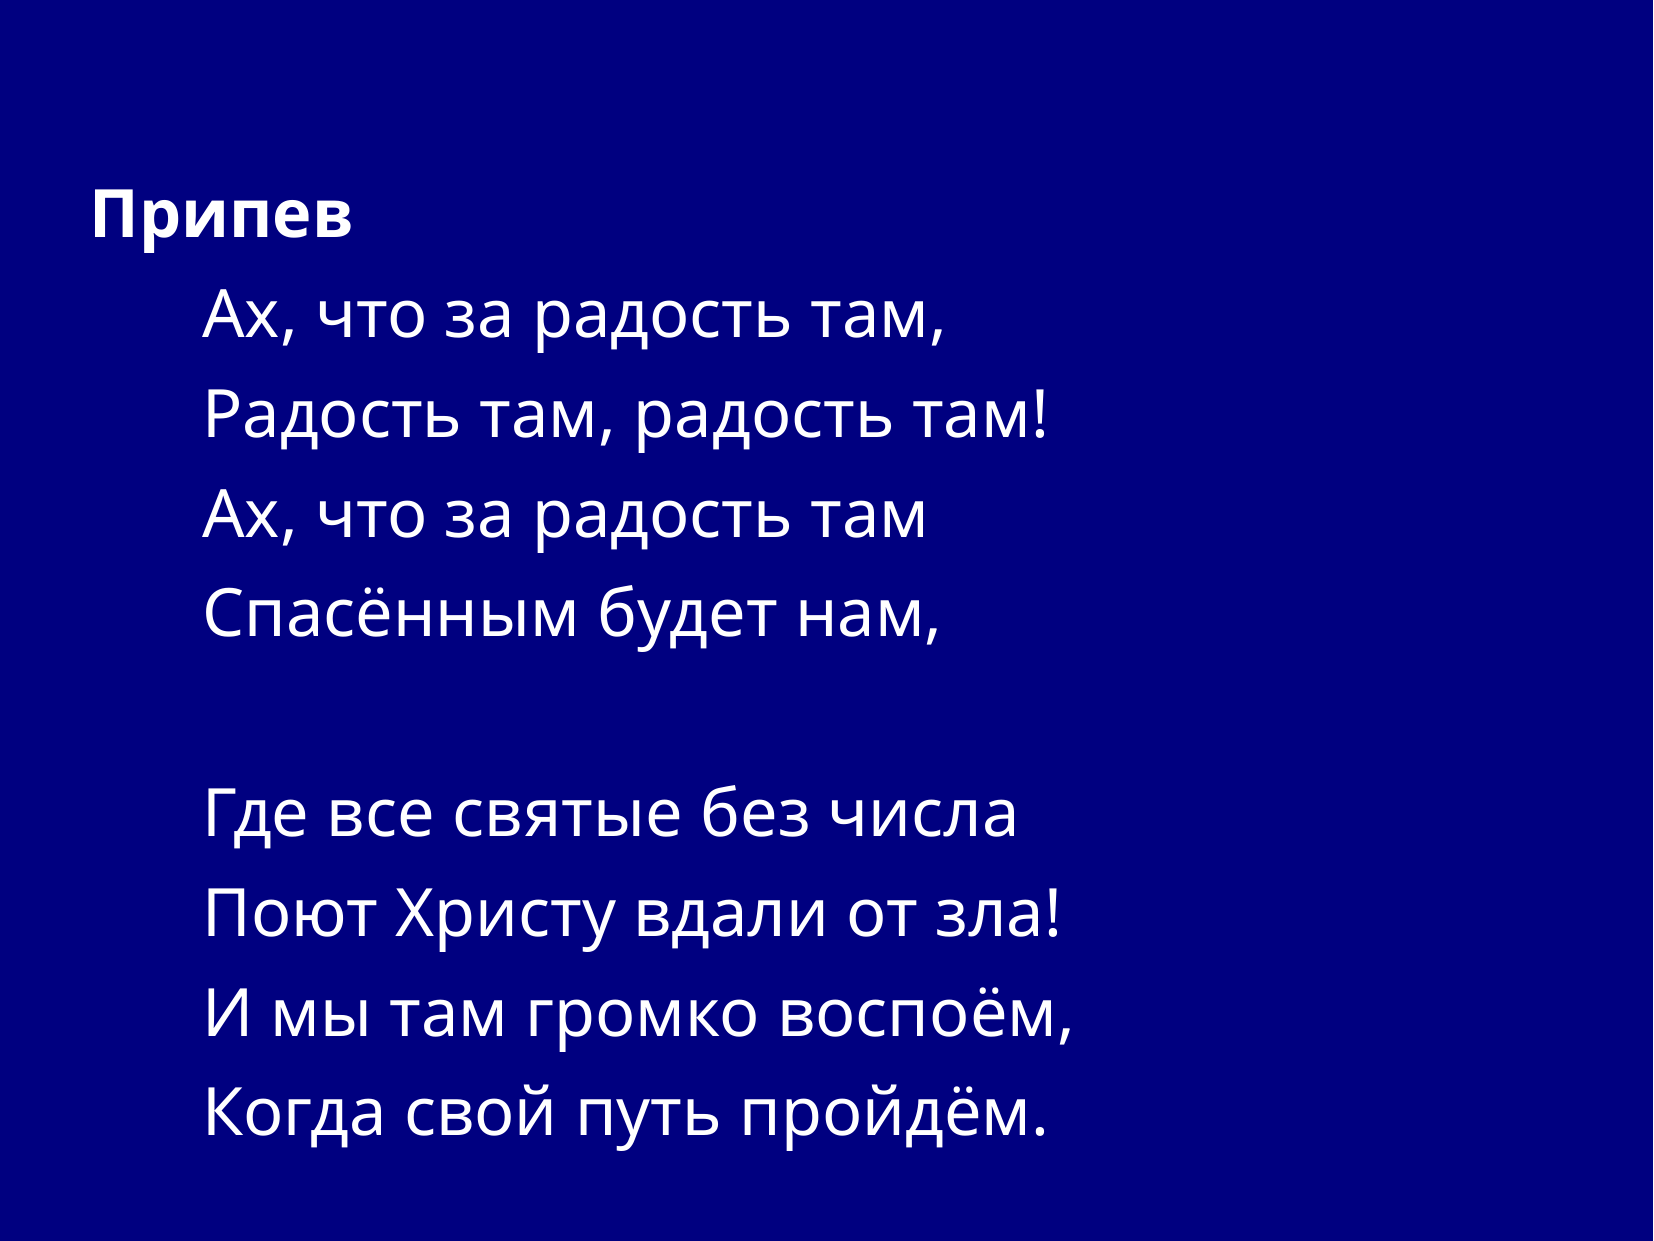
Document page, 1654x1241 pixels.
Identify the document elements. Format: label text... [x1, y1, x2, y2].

text_box Припев Ах, что за радость там, Радость там, радость там! Ах, что за радость там Спасённым будет нам, Где все святые без числа Поют Христу вдали от зла! И мы там громко воспоём, Когда свой путь пройдём. [75, 150, 1576, 1163]
